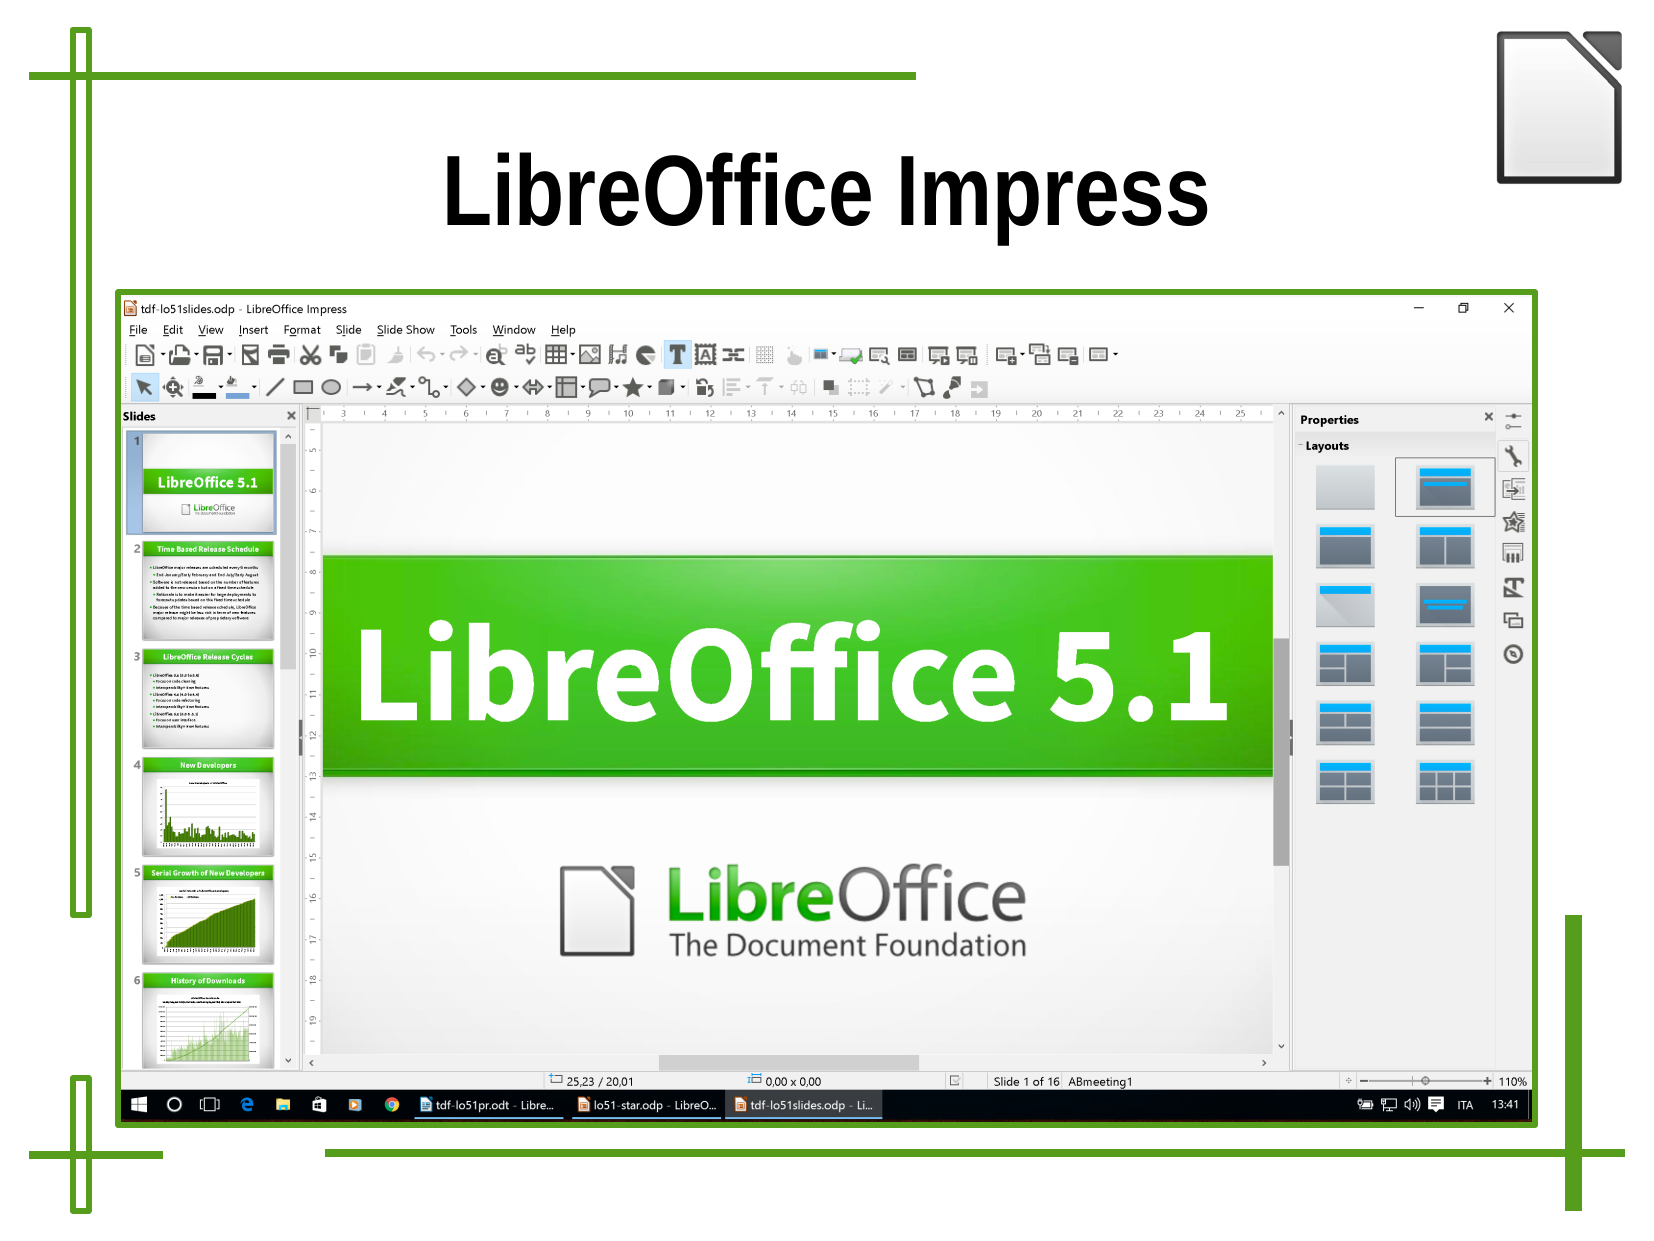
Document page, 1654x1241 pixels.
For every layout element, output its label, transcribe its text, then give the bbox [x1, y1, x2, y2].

picture [1494, 29, 1624, 186]
picture [121, 295, 1533, 1123]
title LibreOffice Impress [118, 118, 1536, 260]
